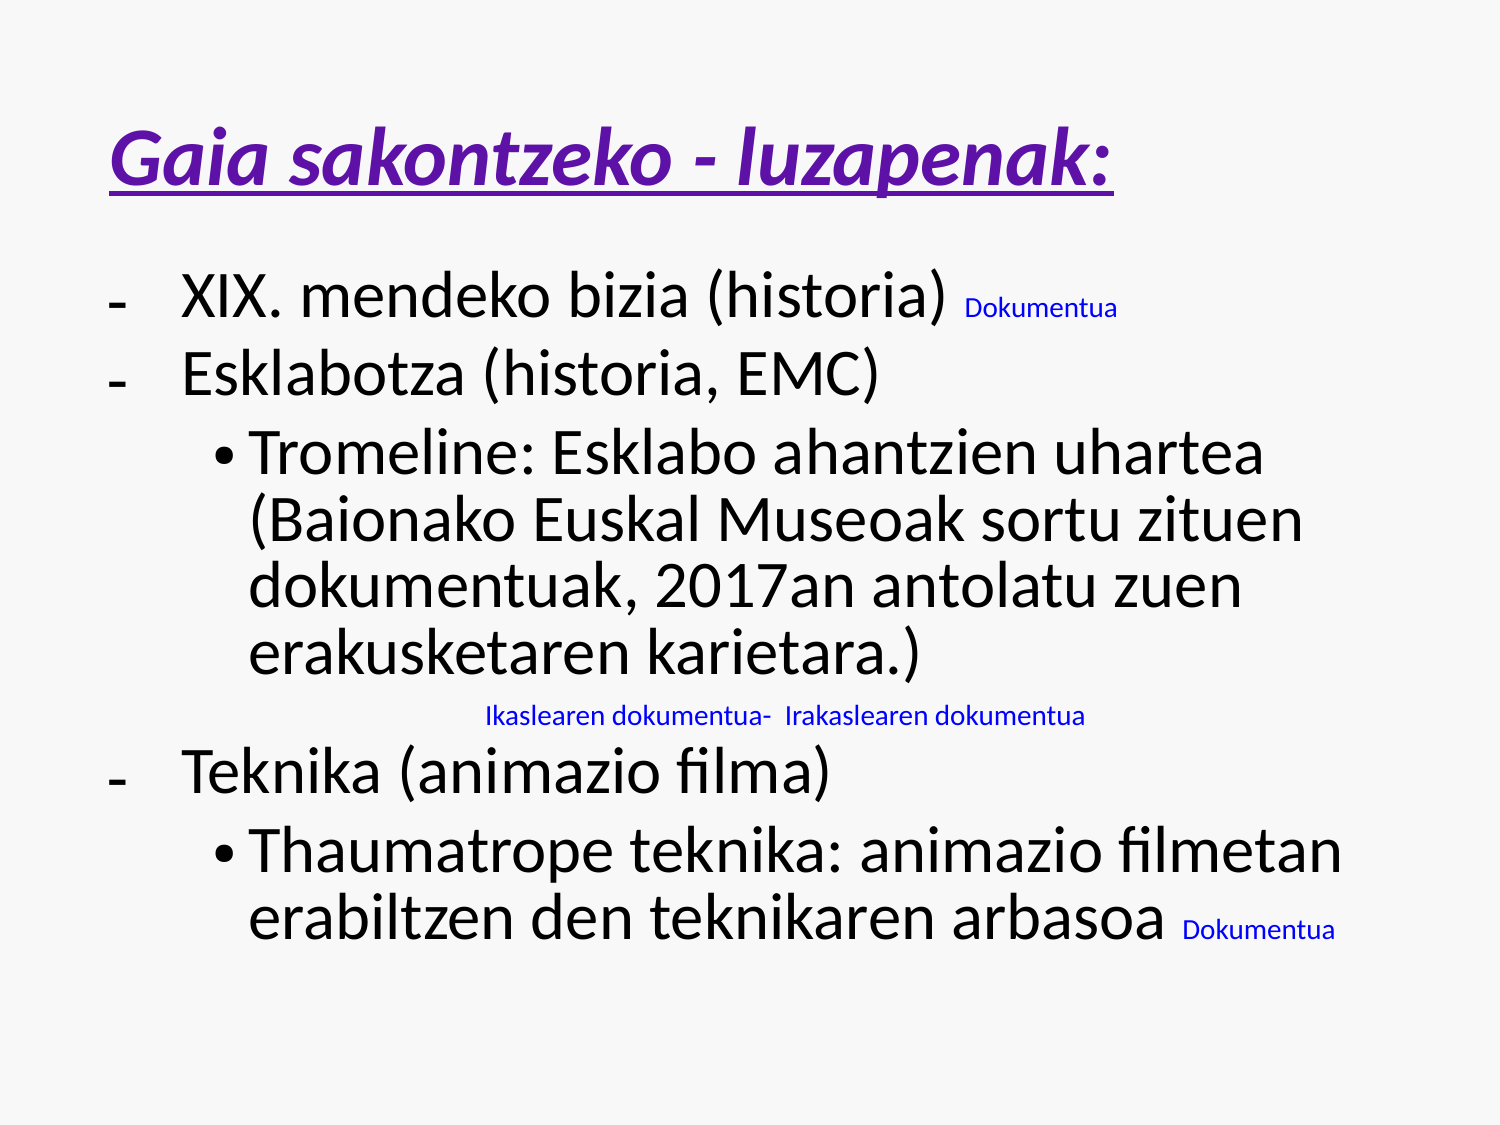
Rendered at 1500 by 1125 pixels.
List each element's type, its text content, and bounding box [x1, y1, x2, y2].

text_box Gaia sakontzeko - luzapenak: [94, 94, 1406, 210]
subtitle XIX. mendeko bizia (historia) Dokumentua Esklabotza (historia, EMC) Tromeline: Esklabo ahantzien uhartea (Baionako Euskal Museoak sortu zituen dokumentuak, 2017an antolatu zuen erakusketaren karietara.) Ikaslearen dokumentua- Irakaslearen dokumentua Teknika (animazio filma) Thaumatrope teknika: animazio filmetan erabiltzen den teknikaren arbasoa Dokumentua [106, 267, 1465, 1087]
